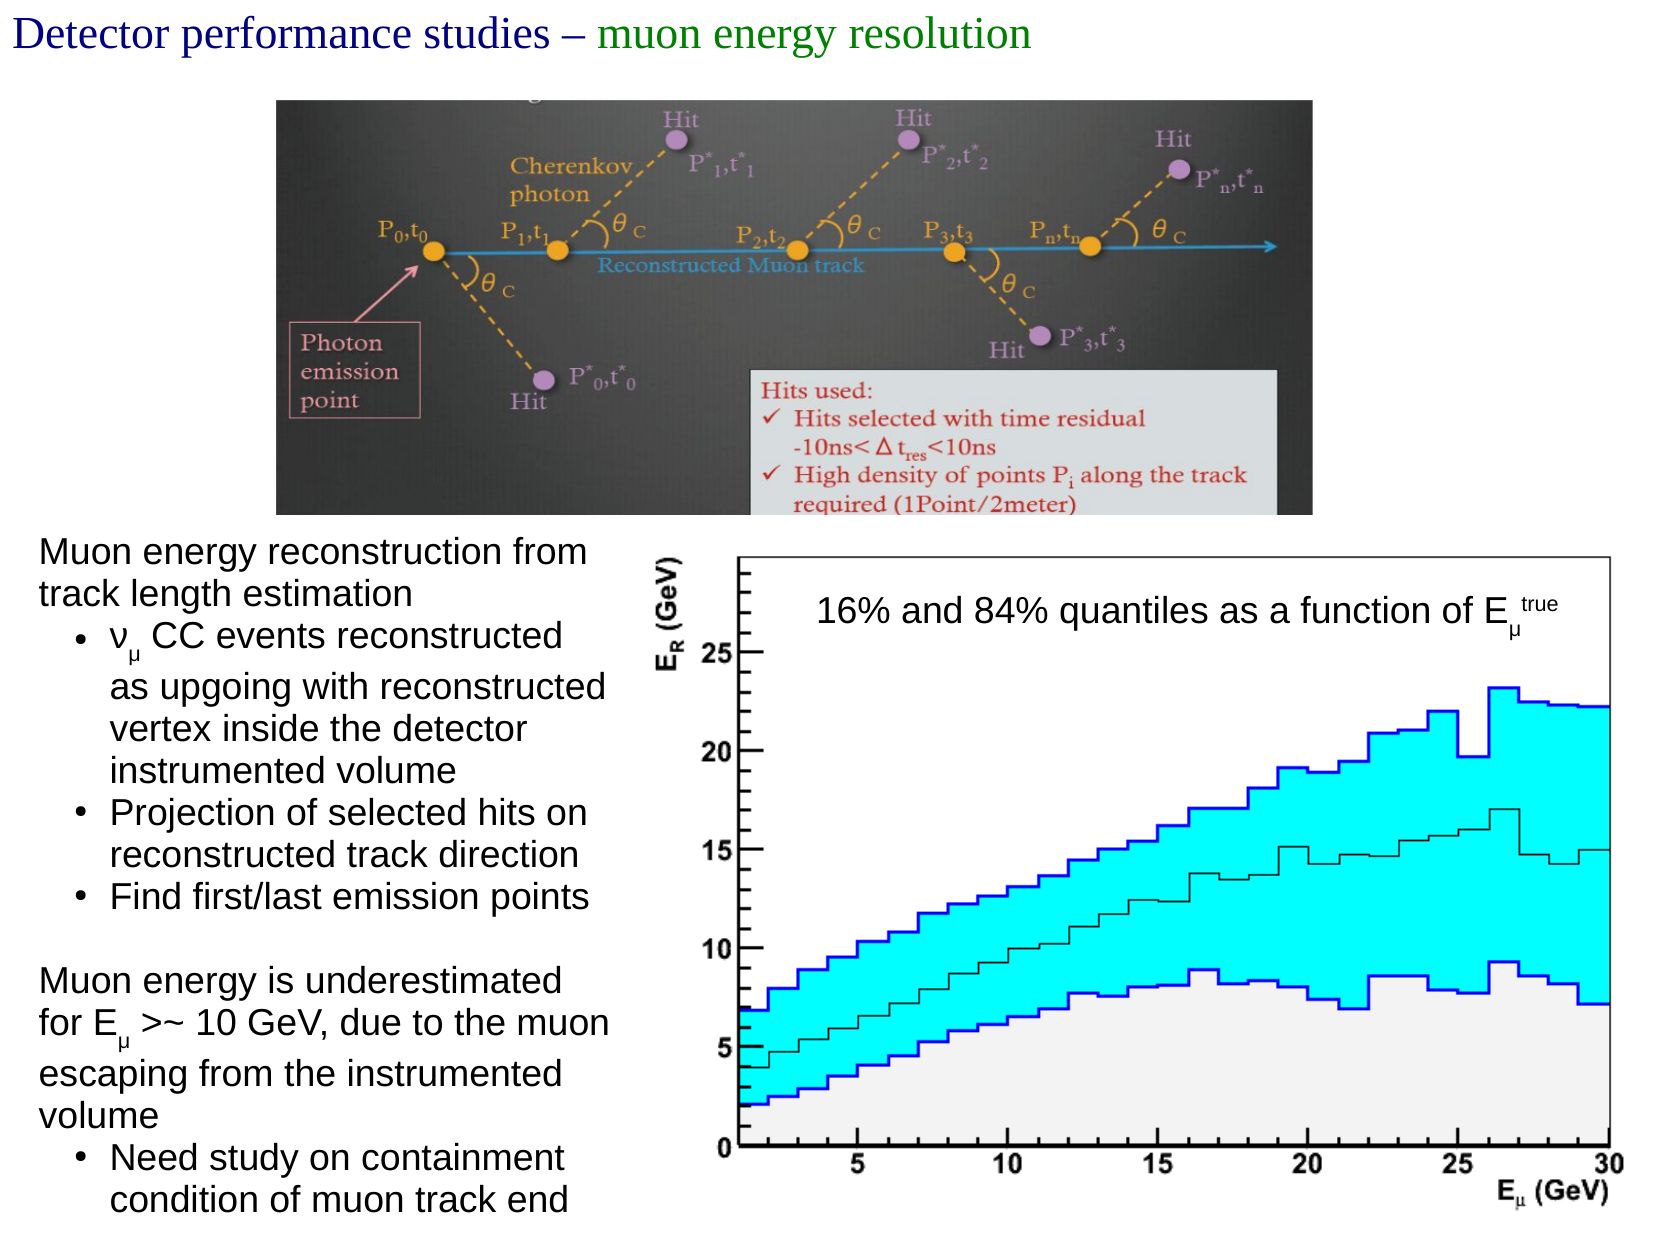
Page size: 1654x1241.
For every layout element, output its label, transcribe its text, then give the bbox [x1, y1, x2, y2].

text_box 16% and 84% quantiles as a function of Eμtrue [801, 582, 1574, 649]
picture [262, 100, 1313, 515]
text_box Muon energy reconstruction from track length estimation νμ CC events reconstructed as upgoing with reconstructed vertex inside the detector instrumented volume Projection of selected hits on reconstructed track direction Find first/last emission points Muon energy is underestimated for Eμ >~ 10 GeV, due to the muon escaping from the instrumented volume Need study on containment condition of muon track end [23, 523, 626, 1229]
picture [629, 525, 1643, 1241]
text_box Detector performance studies – muon energy resolution [0, 0, 1051, 66]
